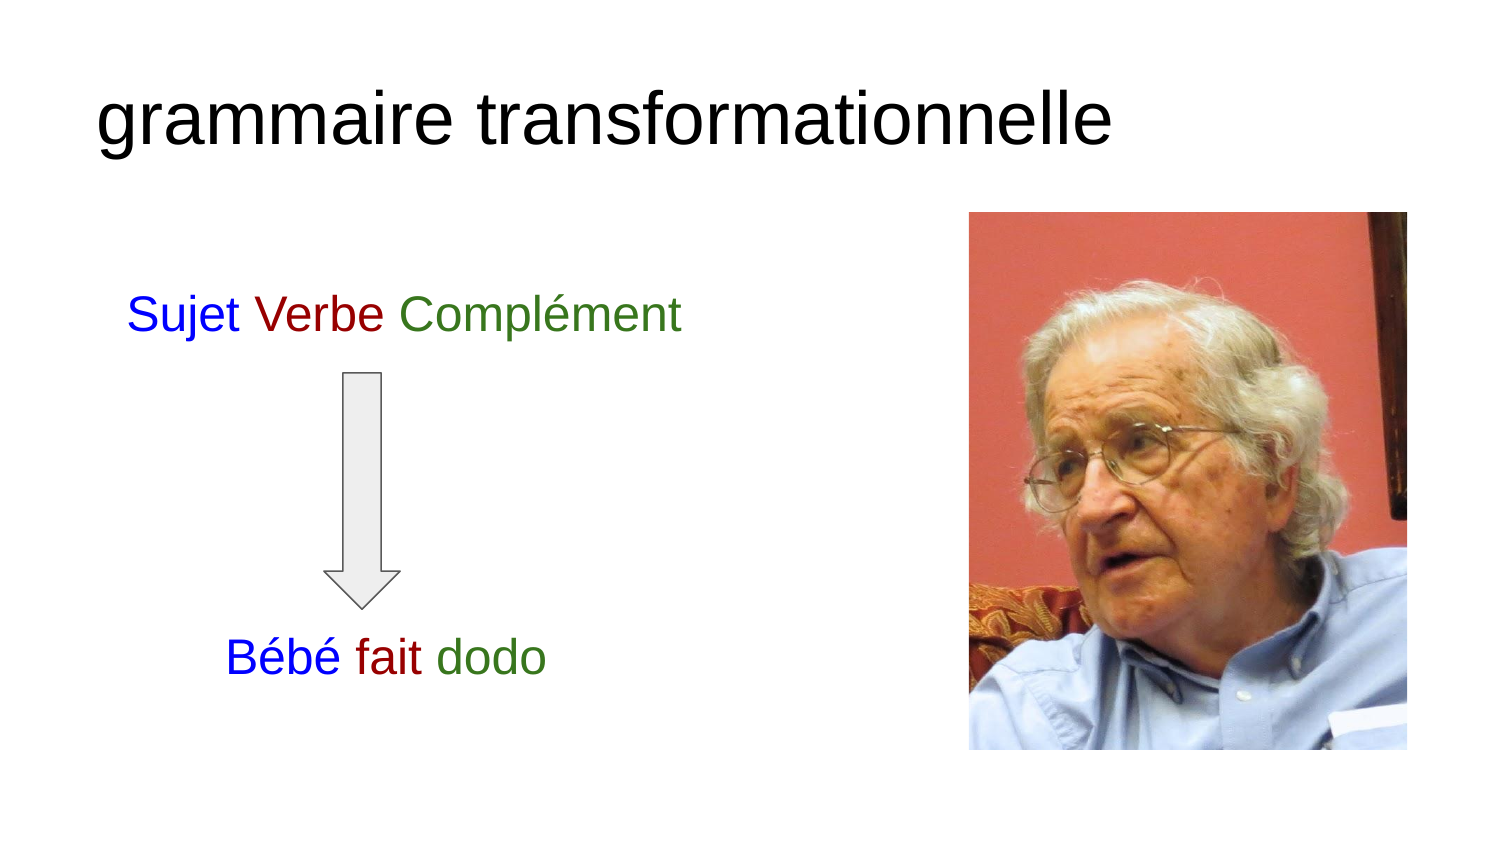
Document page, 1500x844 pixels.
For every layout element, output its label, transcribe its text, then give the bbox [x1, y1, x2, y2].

text_box [323, 372, 401, 610]
text_box Sujet Verbe Complément [111, 266, 828, 408]
text_box Bébé fait dodo [210, 609, 926, 750]
picture [968, 212, 1408, 750]
text_box grammaire transformationnelle [81, 54, 1286, 195]
